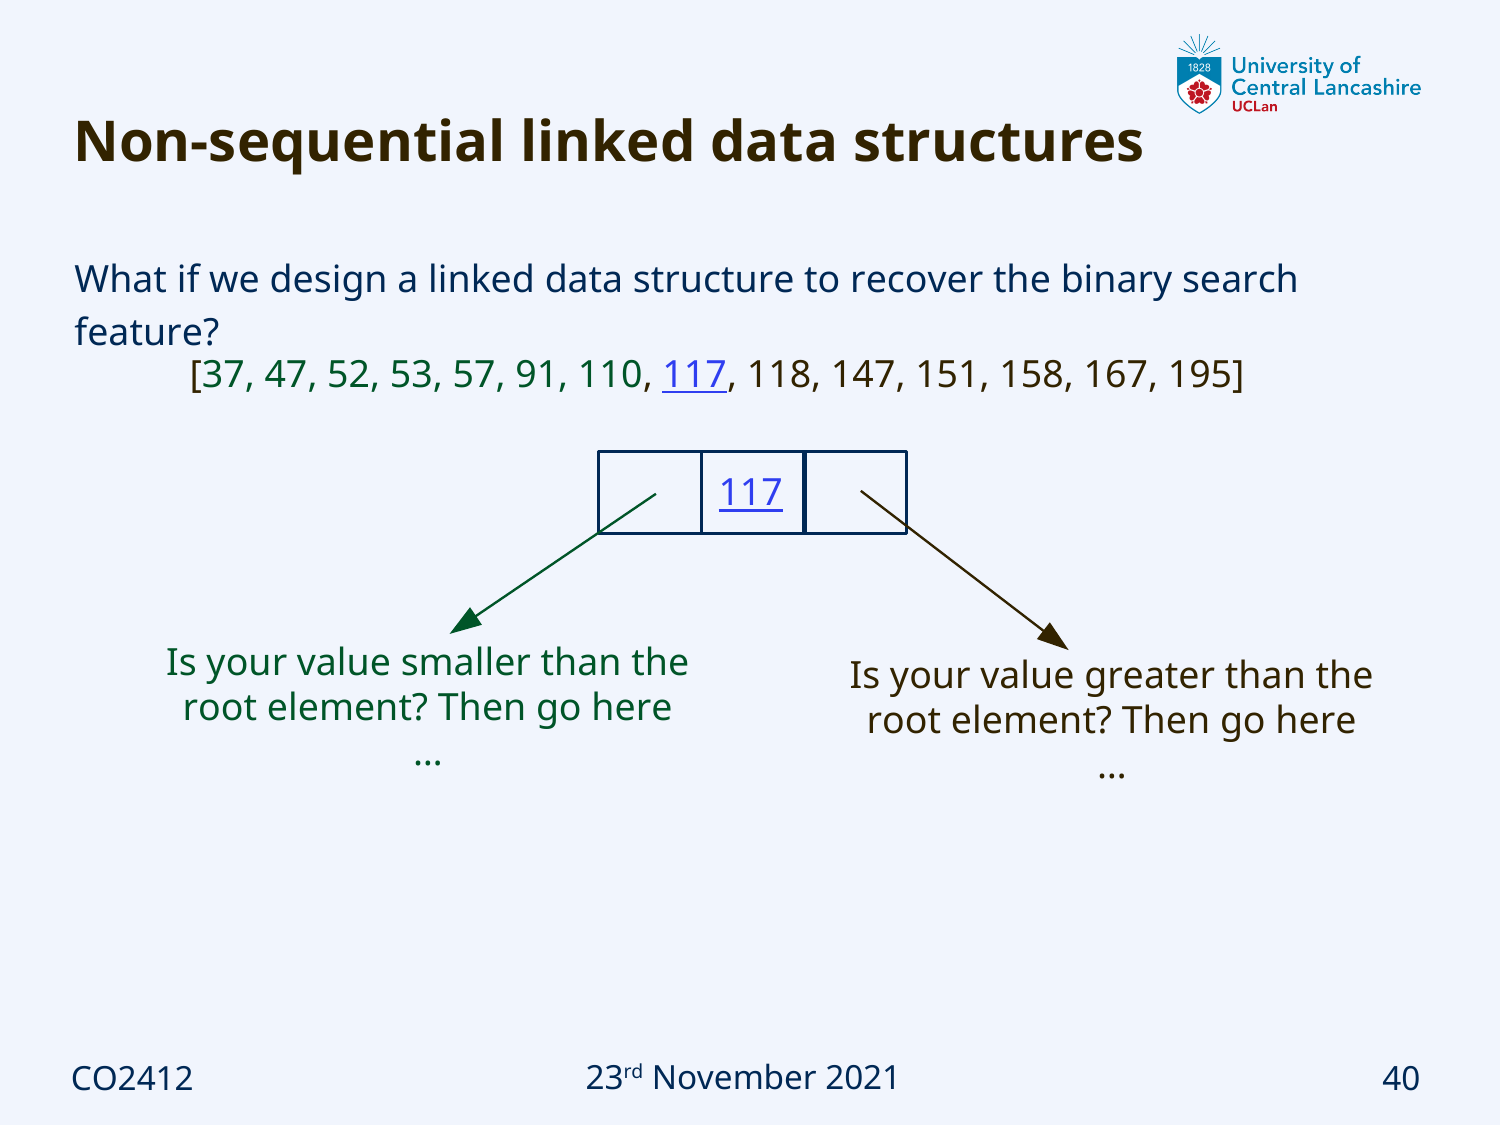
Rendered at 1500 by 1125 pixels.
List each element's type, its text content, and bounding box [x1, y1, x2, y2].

title Non-sequential linked data structures [58, 54, 1500, 224]
picture [1177, 34, 1421, 54]
text_box Is your value greater than the root element? Then go here … [833, 643, 1391, 749]
text_box 117 [703, 460, 803, 521]
text_box [37, 47, 52, 53, 57, 91, 110, 117, 118, 147, 151, 158, 167, 195] [148, 342, 1286, 403]
text_box Is your value smaller than the root element? Then go here … [149, 630, 707, 736]
text_box What if we design a linked data structure to recover the binary search feature? [59, 240, 1452, 308]
